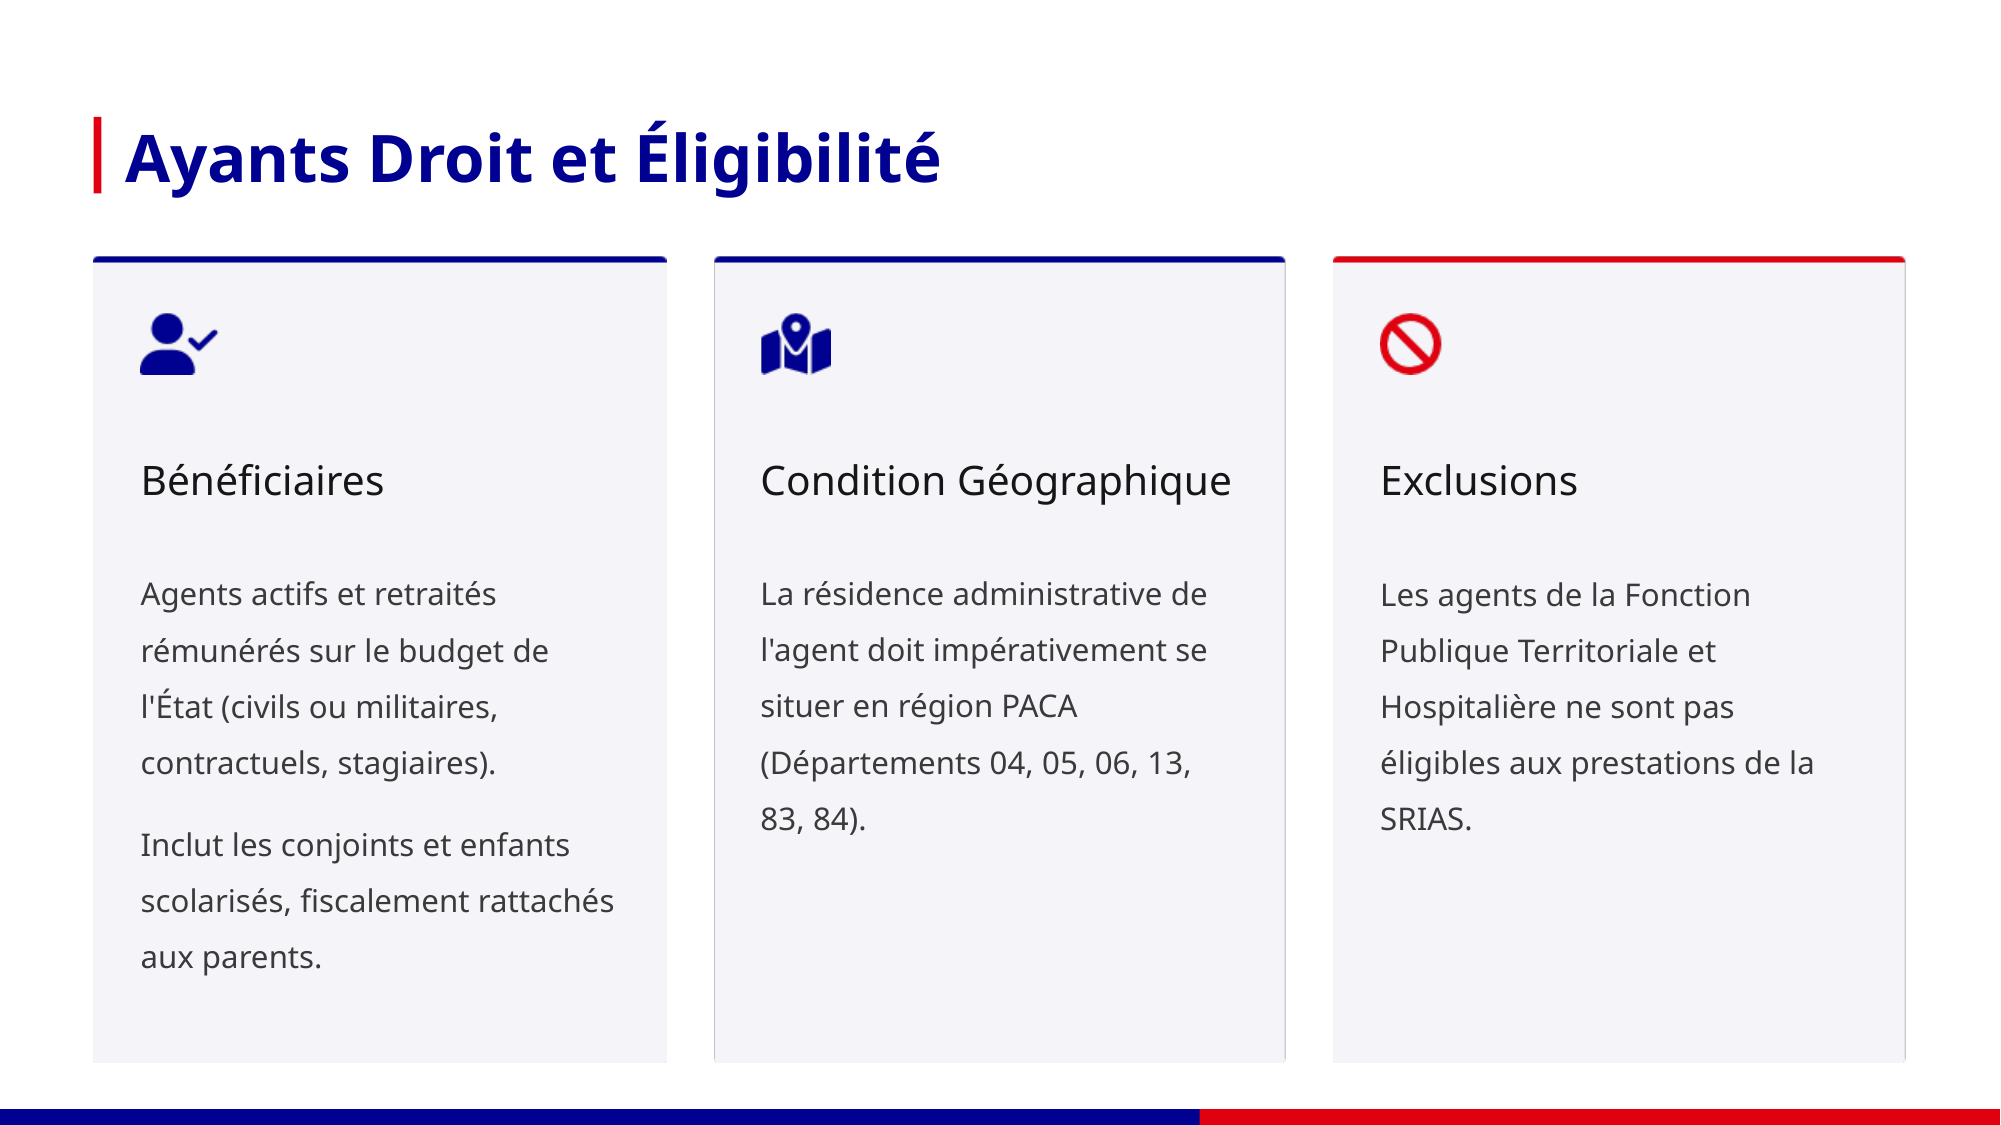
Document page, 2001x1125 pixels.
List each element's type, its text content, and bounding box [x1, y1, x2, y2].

picture [713, 255, 1287, 1063]
text_box La résidence administrative de l'agent doit impérativement se situer en région PACA (Départements 04, 05, 06, 13, 83, 84). [760, 555, 1240, 837]
text_box Exclusions [1380, 454, 1884, 504]
picture [1333, 255, 1907, 1063]
text_box Inclut les conjoints et enfants scolarisés, fiscalement rattachés aux parents. [140, 806, 620, 975]
text_box Bénéficiaires [140, 454, 644, 504]
text_box Ayants Droit et Éligibilité [125, 116, 1996, 196]
text_box [93, 116, 102, 194]
text_box Agents actifs et retraités rémunérés sur le budget de l'État (civils ou militaires, contractuels, stagiaires). [140, 555, 620, 781]
picture [93, 255, 667, 1063]
text_box Condition Géographique [760, 454, 1264, 504]
text_box Les agents de la Fonction Publique Territoriale et Hospitalière ne sont pas éligibles aux prestations de la SRIAS. [1380, 556, 1860, 837]
picture [0, 1109, 2000, 1125]
